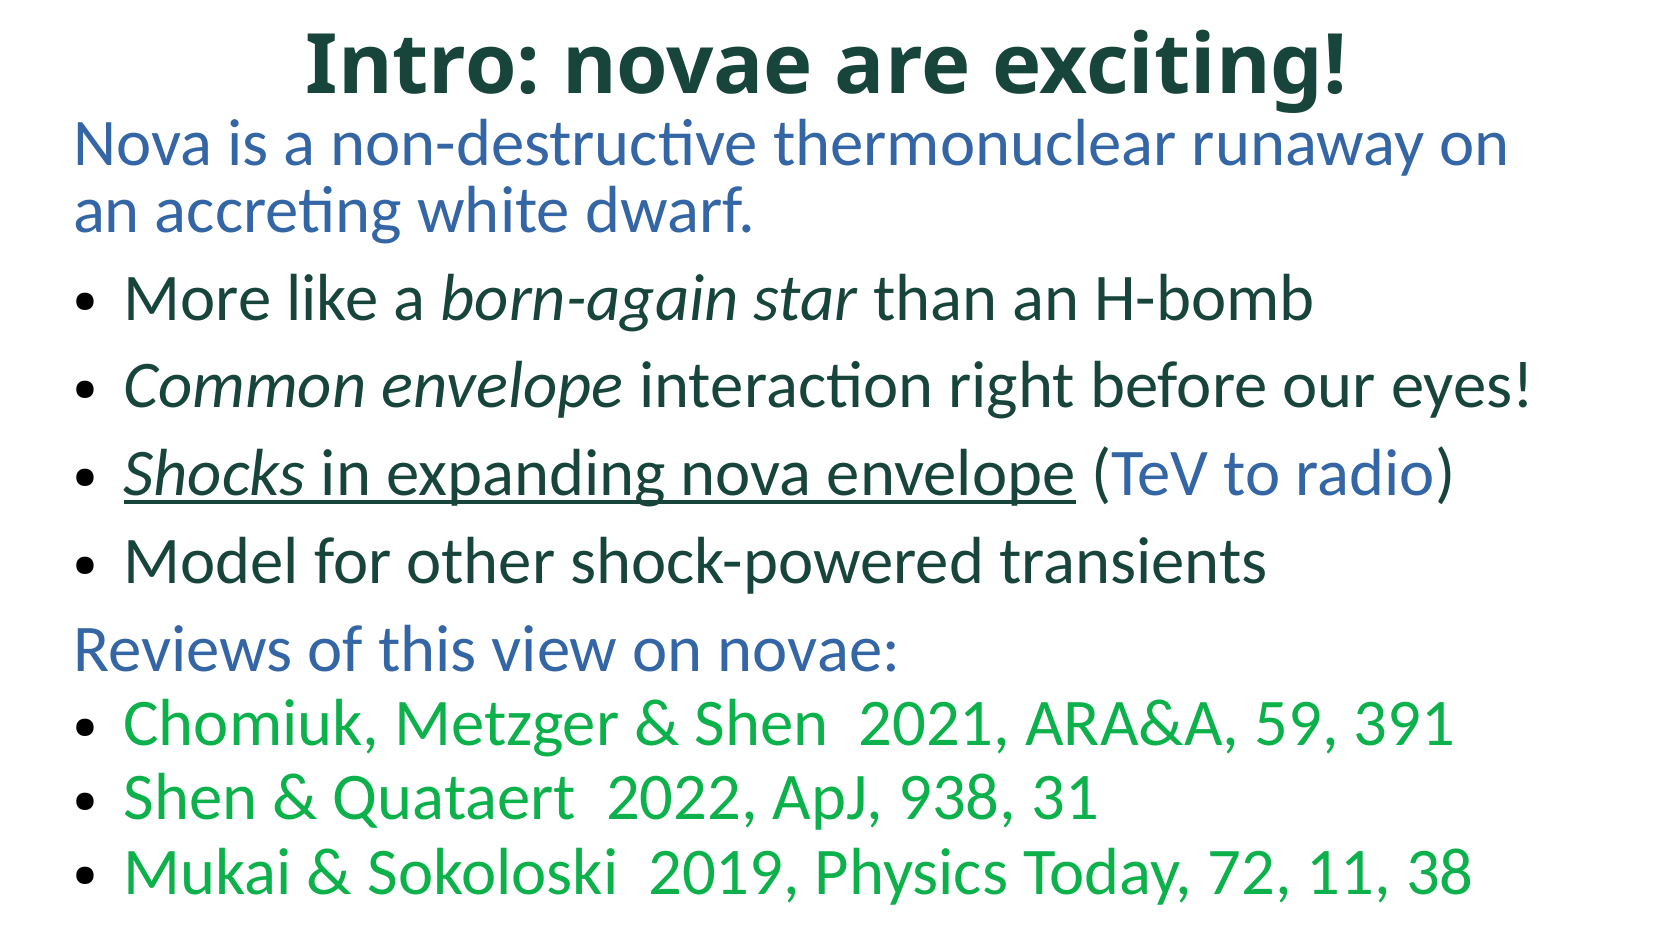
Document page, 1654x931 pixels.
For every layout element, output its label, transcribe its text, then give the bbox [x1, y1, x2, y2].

title Intro: novae are exciting! [82, 0, 1571, 115]
subtitle Nova is a non-destructive thermonuclear runaway on an accreting white dwarf. More like a born-again star than an H-bomb Common envelope interaction right before our eyes! Shocks in expanding nova envelope (TeV to radio) Model for other shock-powered transients Reviews of this view on novae: Chomiuk, Metzger & Shen 2021, ARA&A, 59, 391 Shen & Quataert 2022, ApJ, 938, 31 Mukai & Sokoloski 2019, Physics Today, 72, 11, 38 [73, 115, 1581, 912]
